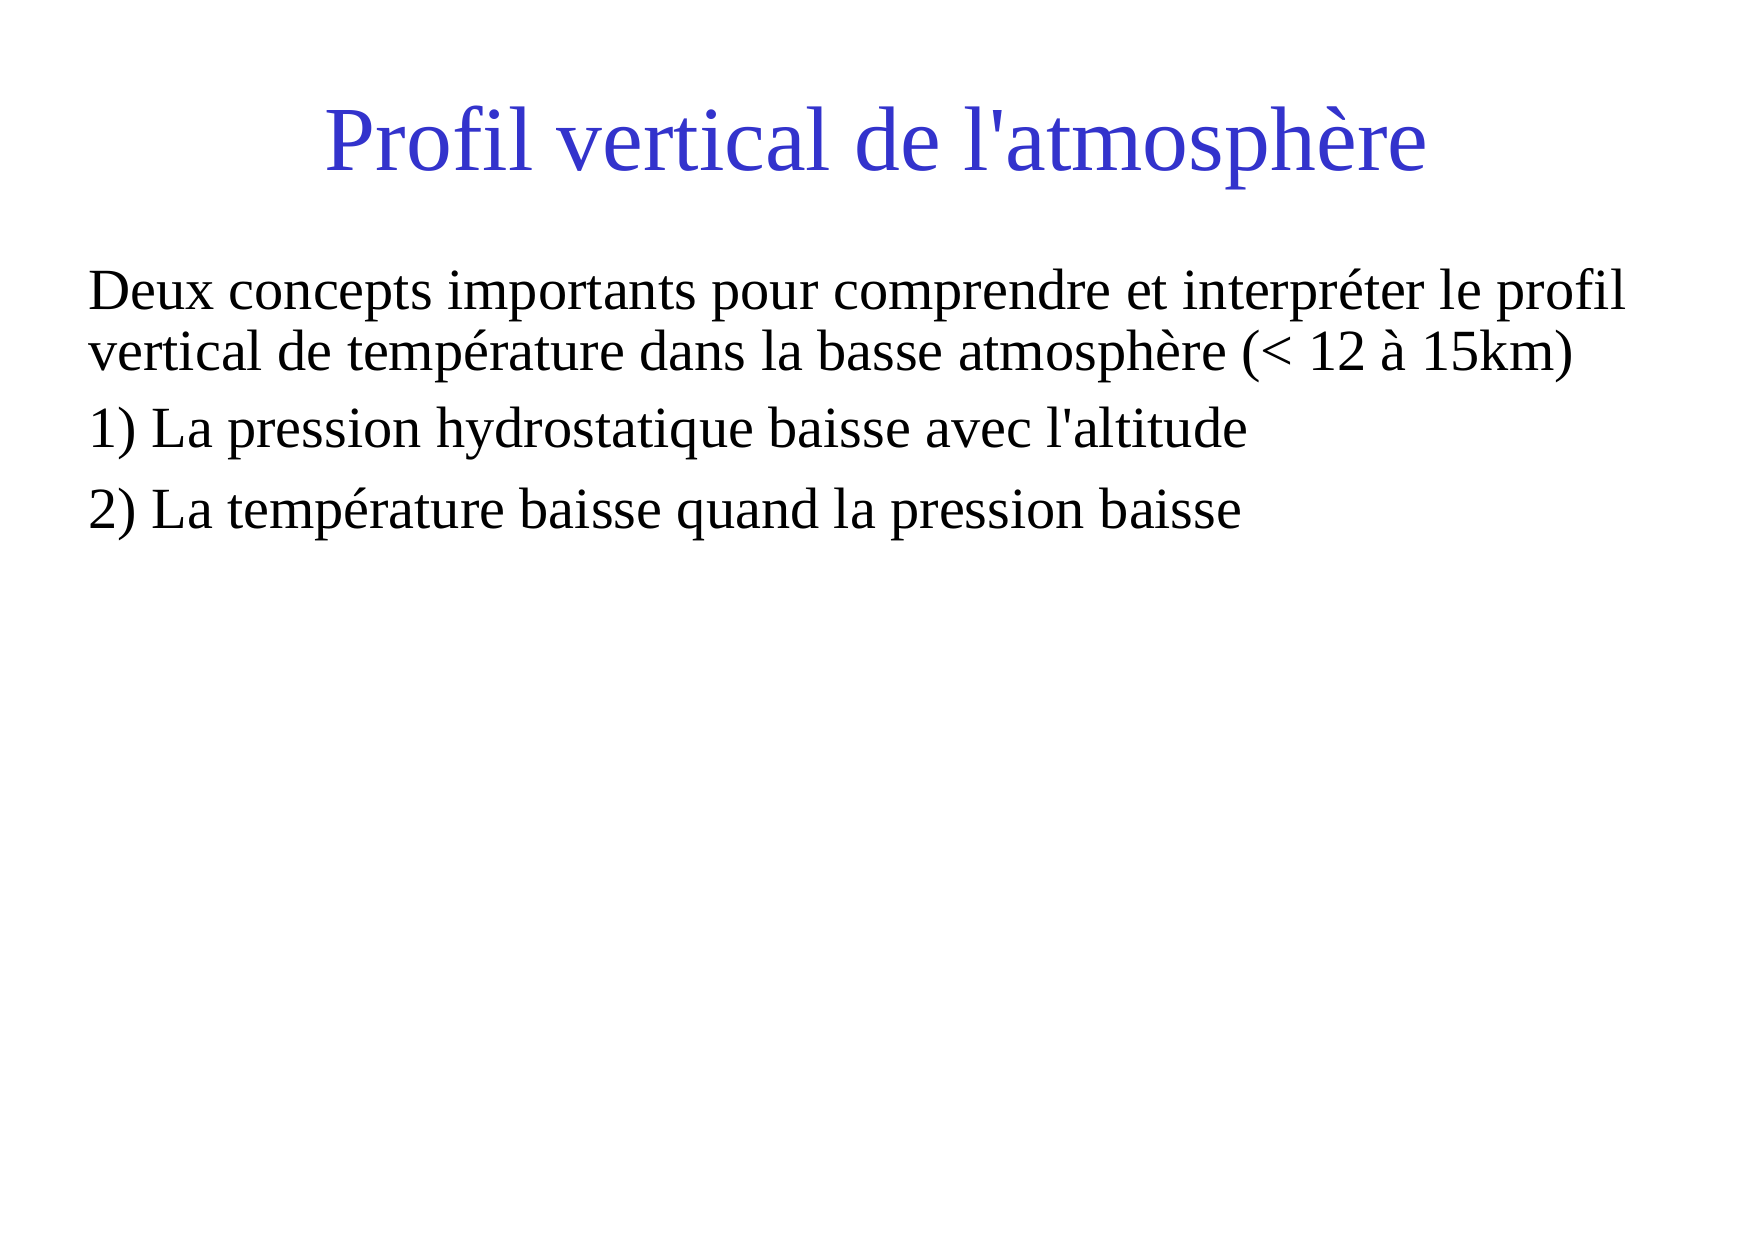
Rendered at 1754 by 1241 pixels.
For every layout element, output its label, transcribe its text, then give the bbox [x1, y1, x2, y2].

text_box Deux concepts importants pour comprendre et interpréter le profil vertical de température dans la basse atmosphère (< 12 à 15km) 1) La pression hydrostatique baisse avec l'altitude 2) La température baisse quand la pression baisse [73, 253, 1716, 549]
title Profil vertical de l'atmosphère [128, 64, 1627, 219]
